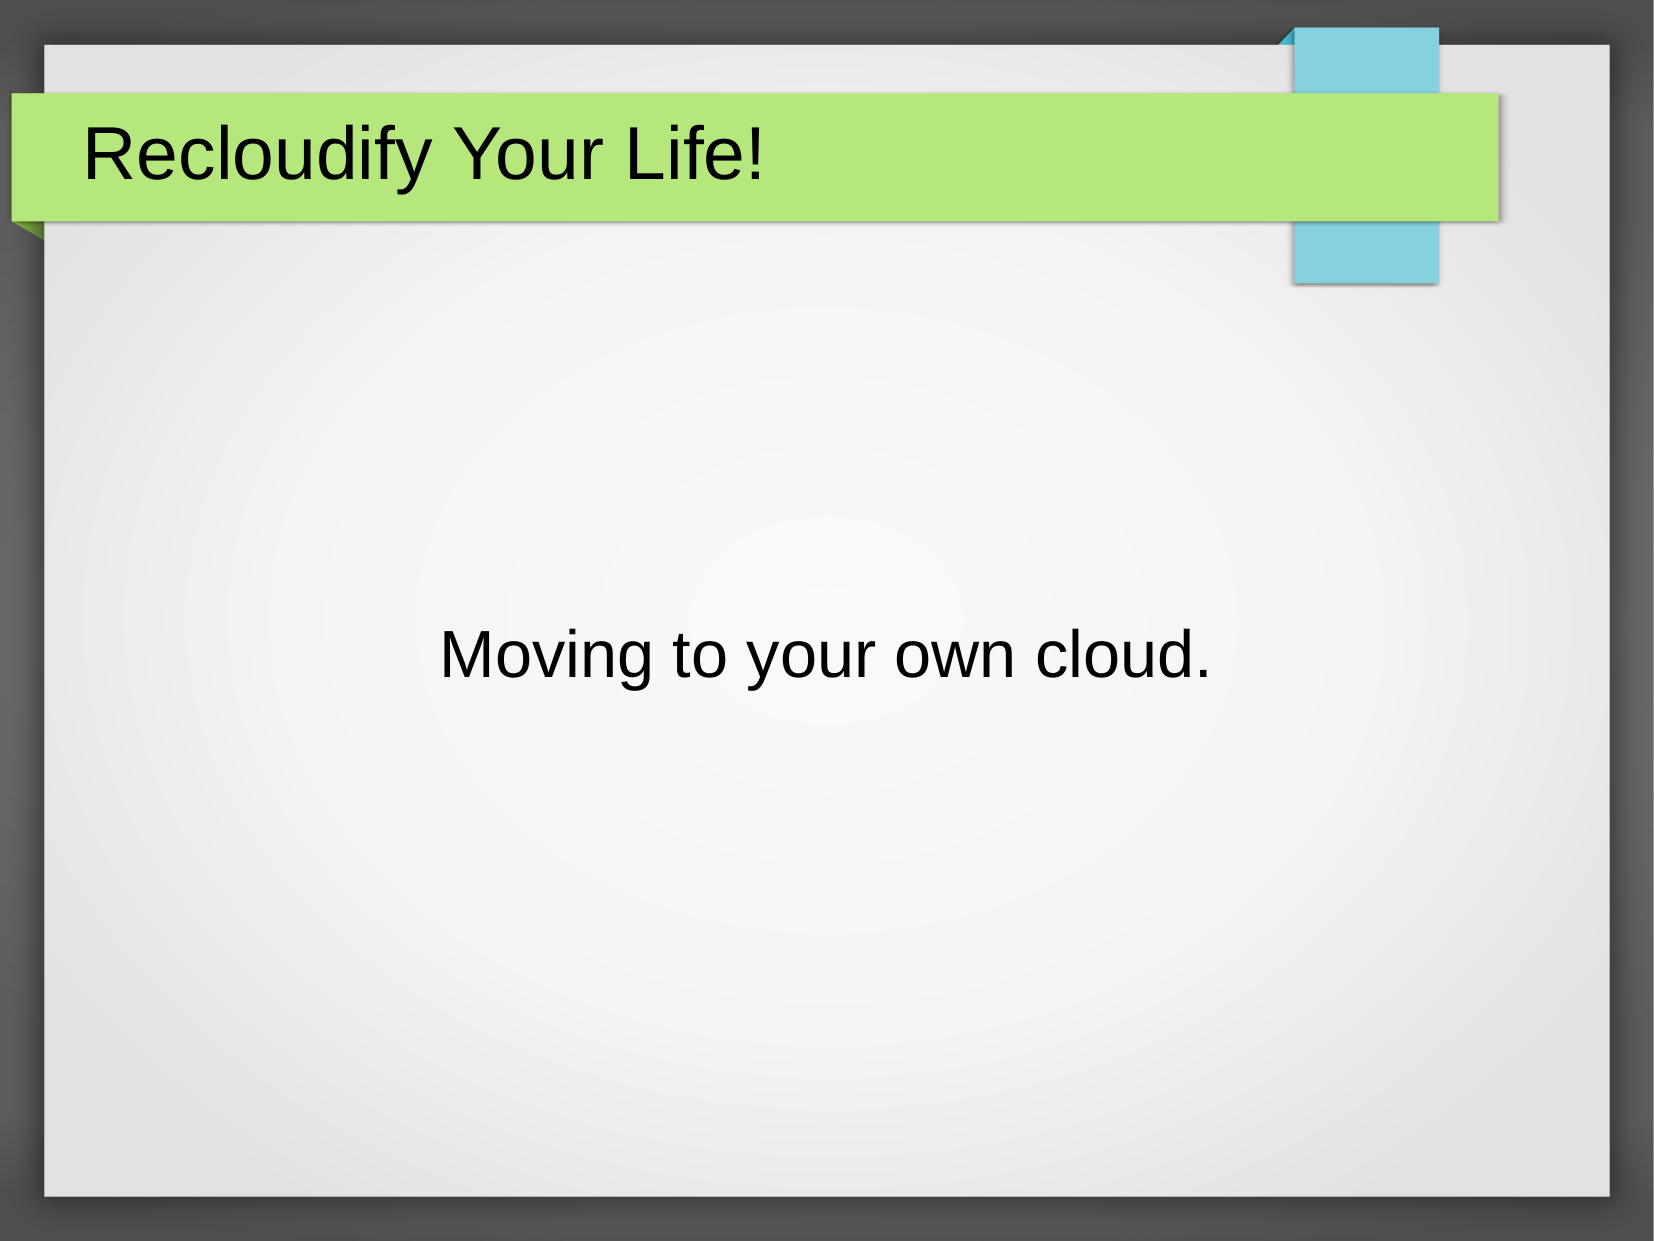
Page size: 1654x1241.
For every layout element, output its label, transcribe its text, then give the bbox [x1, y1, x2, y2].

title Recloudify Your Life! [82, 94, 1264, 213]
subtitle Moving to your own cloud. [82, 295, 1571, 1015]
picture [0, 0, 1654, 1241]
